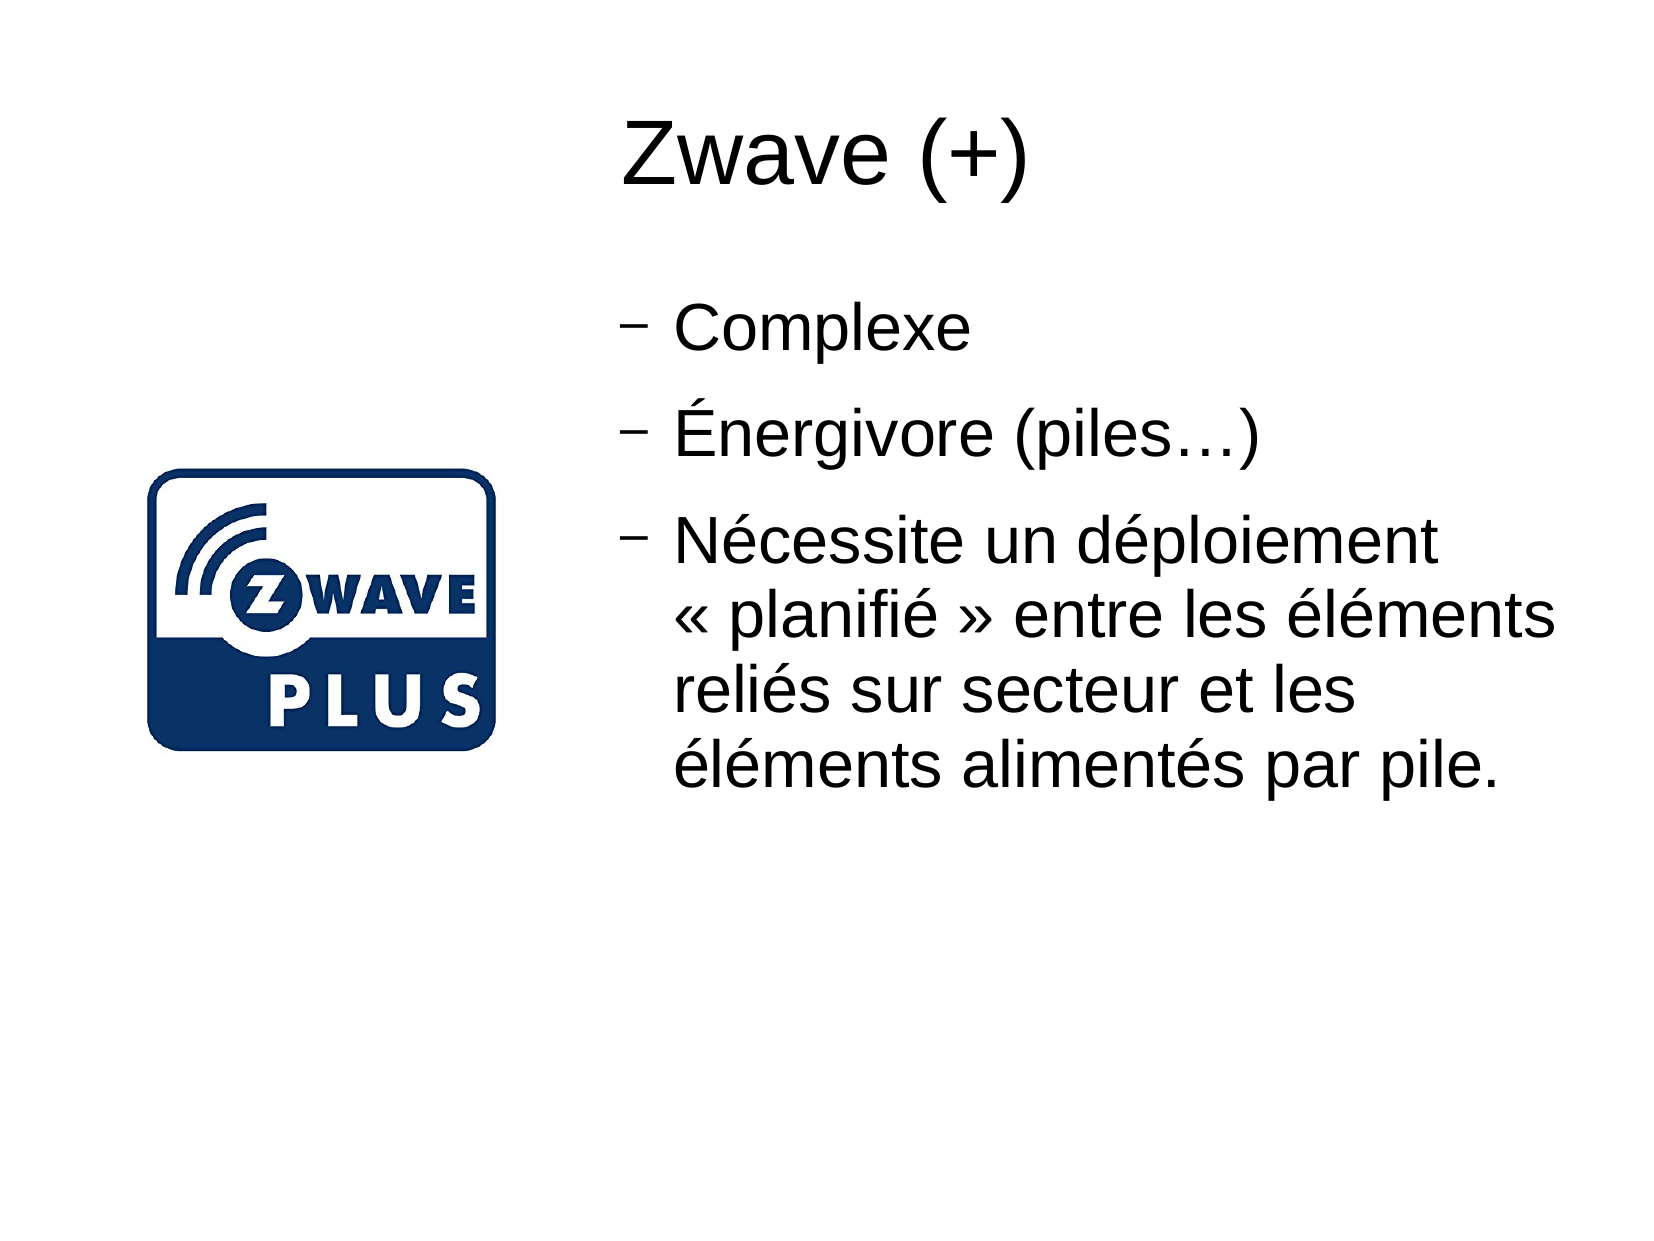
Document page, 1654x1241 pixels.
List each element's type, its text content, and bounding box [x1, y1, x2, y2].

list Complexe Énergivore (piles…) Nécessite un déploiement « planifié » entre les éléments reliés sur secteur et les éléments alimentés par pile. [531, 290, 1560, 1158]
title Zwave (+) [82, 49, 1571, 257]
picture [122, 460, 520, 759]
